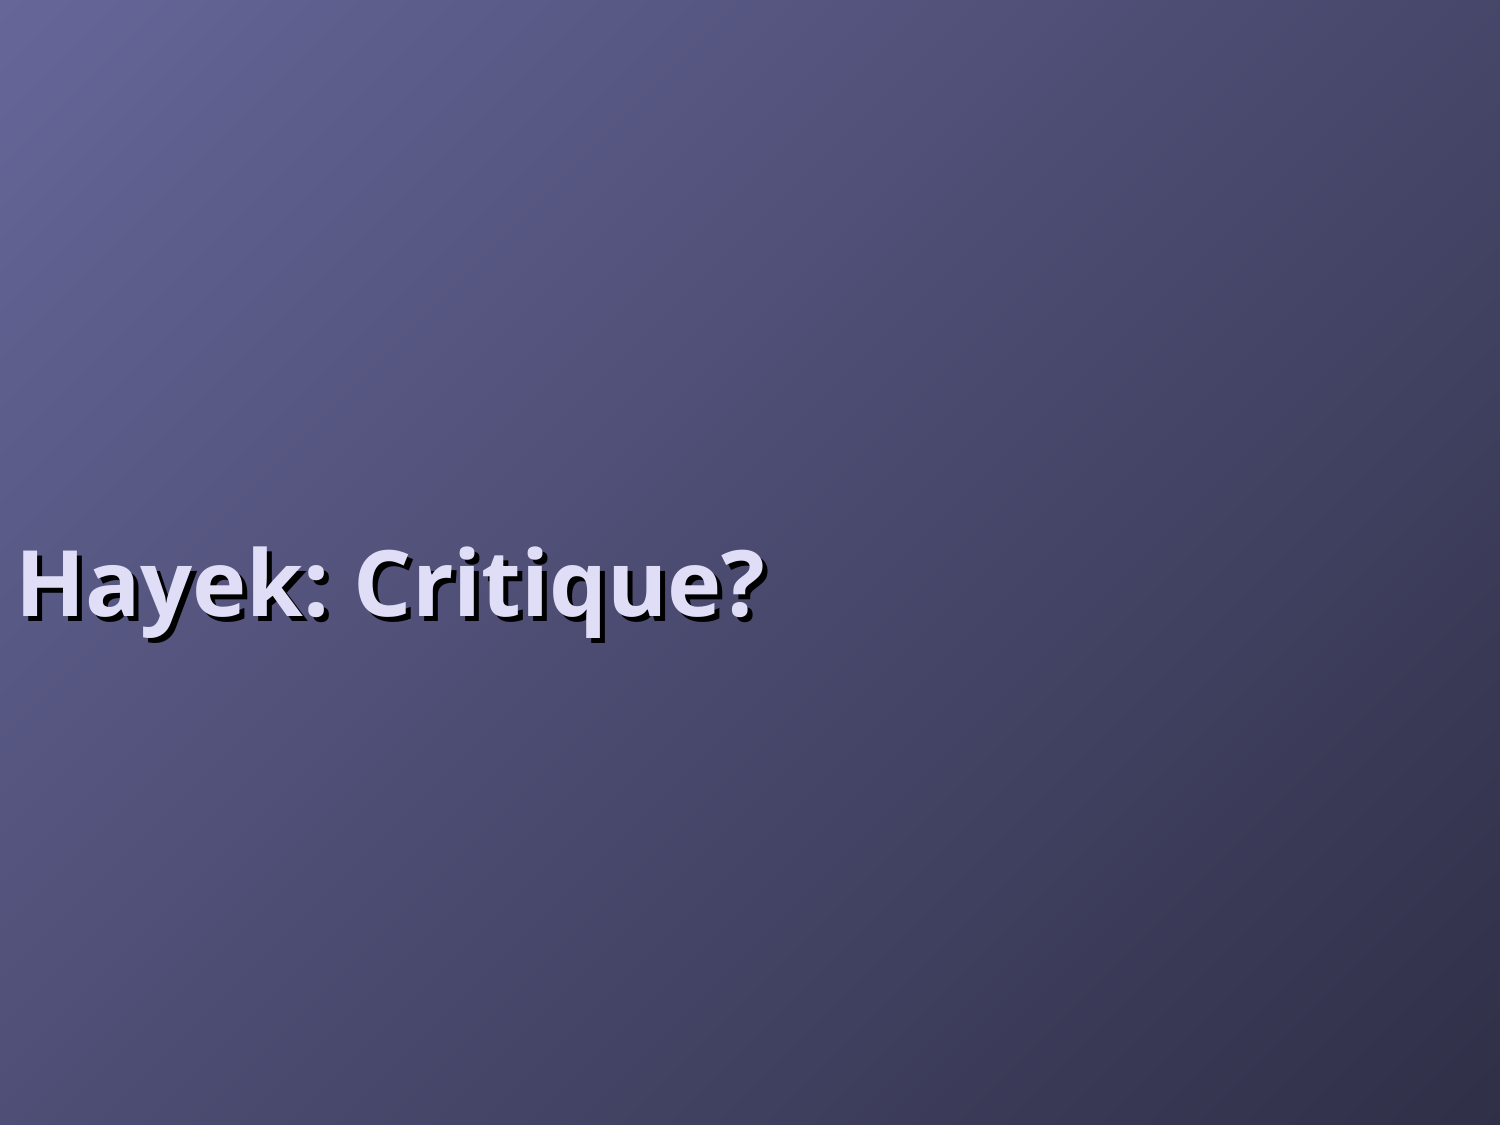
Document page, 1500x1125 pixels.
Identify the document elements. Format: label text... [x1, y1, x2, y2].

title Hayek: Critique? [0, 487, 1500, 676]
